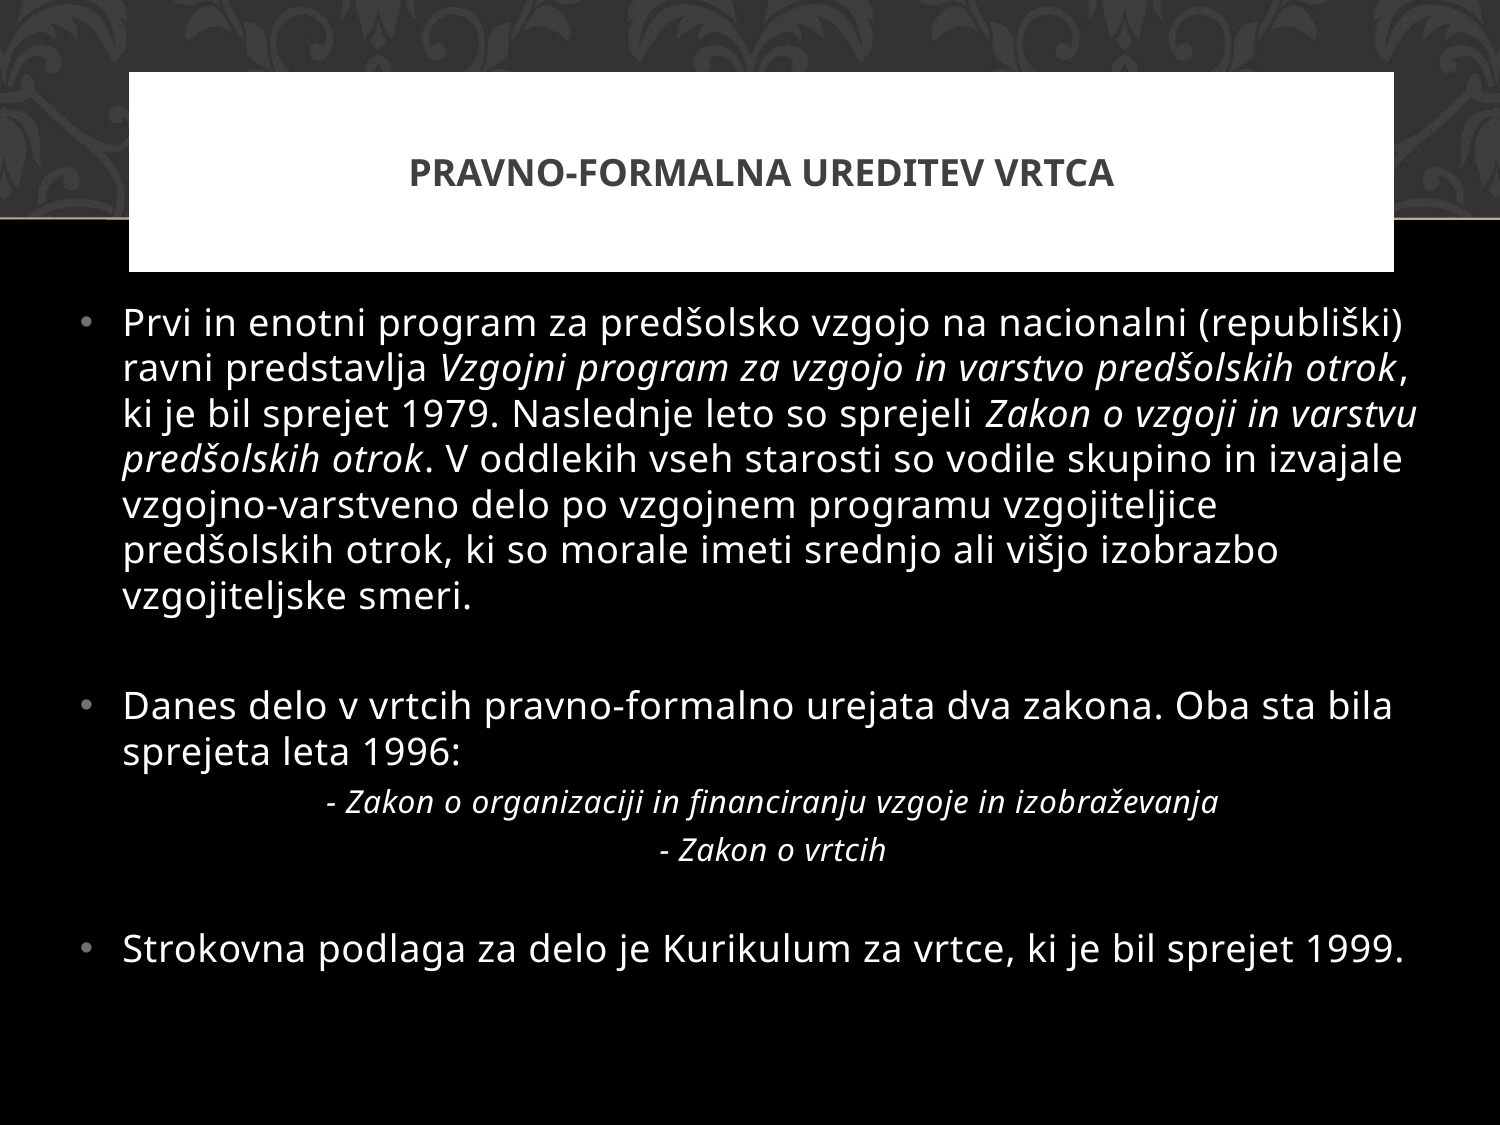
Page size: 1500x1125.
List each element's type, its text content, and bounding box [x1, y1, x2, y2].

list Prvi in enotni program za predšolsko vzgojo na nacionalni (republiški) ravni predstavlja Vzgojni program za vzgojo in varstvo predšolskih otrok, ki je bil sprejet 1979. Naslednje leto so sprejeli Zakon o vzgoji in varstvu predšolskih otrok. V oddlekih vseh starosti so vodile skupino in izvajale vzgojno-varstveno delo po vzgojnem programu vzgojiteljice predšolskih otrok, ki so morale imeti srednjo ali višjo izobrazbo vzgojiteljske smeri. Danes delo v vrtcih pravno-formalno urejata dva zakona. Oba sta bila sprejeta leta 1996: - Zakon o organizaciji in financiranju vzgoje in izobraževanja - Zakon o vrtcih Strokovna podlaga za delo je Kurikulum za vrtce, ki je bil sprejet 1999. [64, 290, 1447, 988]
picture [0, 0, 1500, 217]
title Pravno-formalna ureditev vrtca [135, 78, 1388, 266]
